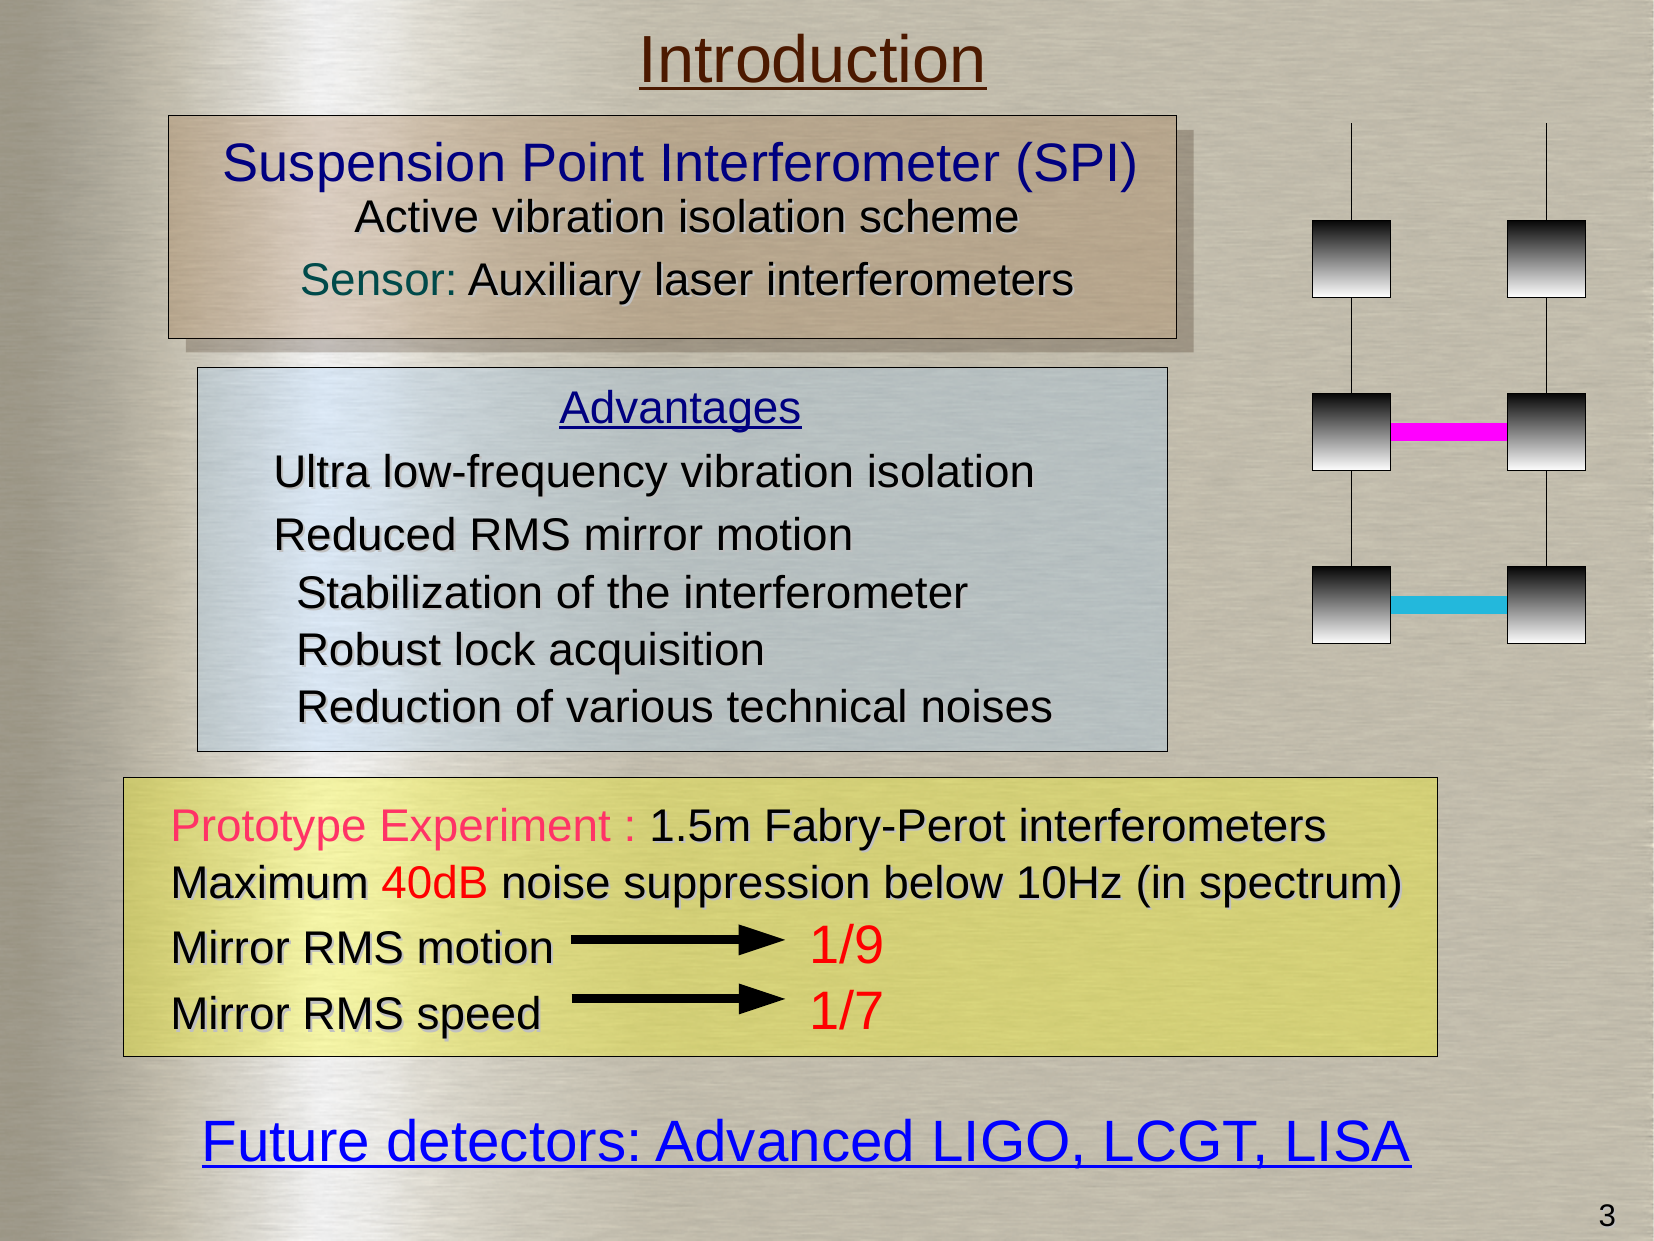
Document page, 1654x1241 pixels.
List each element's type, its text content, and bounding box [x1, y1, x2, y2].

text_box [1312, 566, 1391, 644]
text_box [1507, 220, 1586, 298]
text_box [197, 367, 1168, 752]
text_box [1507, 566, 1586, 644]
text_box [1507, 393, 1586, 471]
text_box [1312, 220, 1391, 298]
text_box Advantages [544, 374, 817, 441]
text_box [168, 115, 1194, 353]
text_box Future detectors: Advanced LIGO, LCGT, LISA [186, 1101, 1427, 1182]
text_box Introduction [624, 14, 1004, 105]
text_box Active vibration isolation scheme Sensor: Auxiliary laser interferometers [284, 183, 1090, 313]
text_box [123, 777, 1438, 1057]
text_box [1312, 393, 1391, 471]
text_box Ultra low-frequency vibration isolation Reduced RMS mirror motion Stabilization of the interferometer Robust lock acquisition Reduction of various technical noises [245, 438, 1104, 740]
text_box Suspension Point Interferometer (SPI) [207, 124, 1155, 201]
picture [0, 0, 1654, 1241]
text_box Prototype Experiment : 1.5m Fabry-Perot interferometers Maximum 40dB noise suppression below 10Hz (in spectrum) Mirror RMS motion 1/9 Mirror RMS speed 1/7 [155, 792, 1419, 1057]
